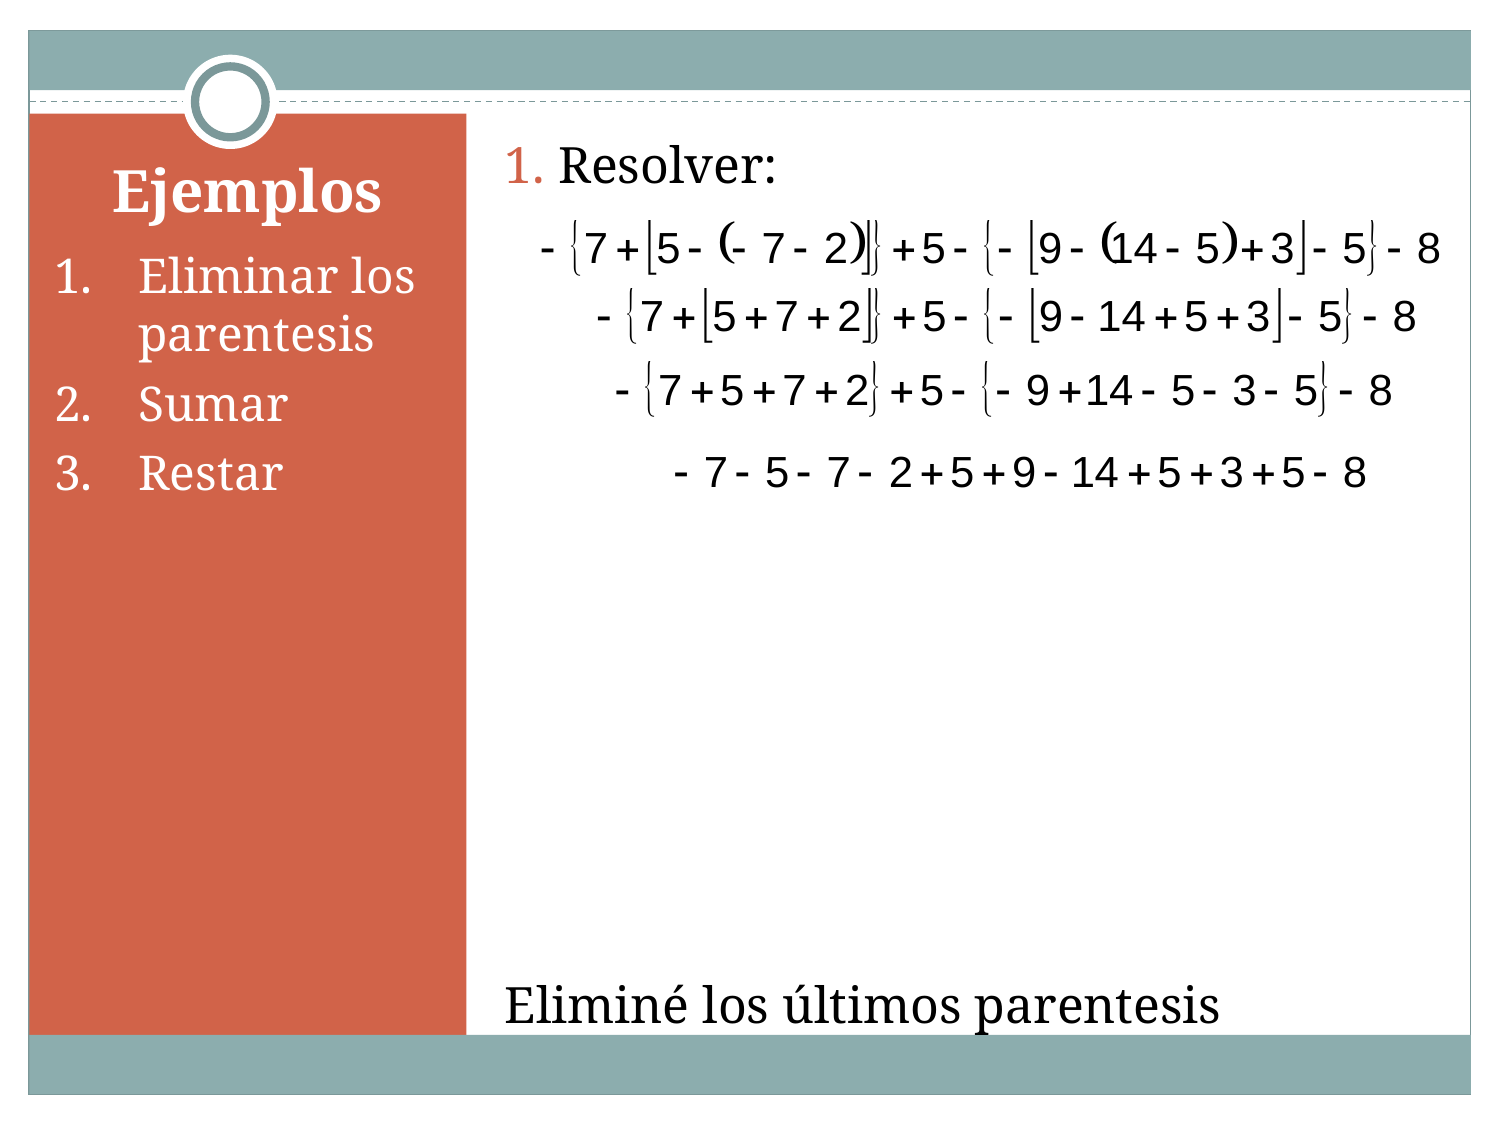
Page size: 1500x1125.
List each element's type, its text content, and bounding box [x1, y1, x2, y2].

chart [608, 361, 1402, 424]
chart [667, 447, 1373, 498]
chart [590, 288, 1424, 351]
text_box 1. Resolver: Eliminé los últimos parentesis [490, 125, 1451, 1041]
list Eliminar los parentesis Sumar Restar [39, 238, 467, 1024]
chart [533, 220, 1447, 282]
